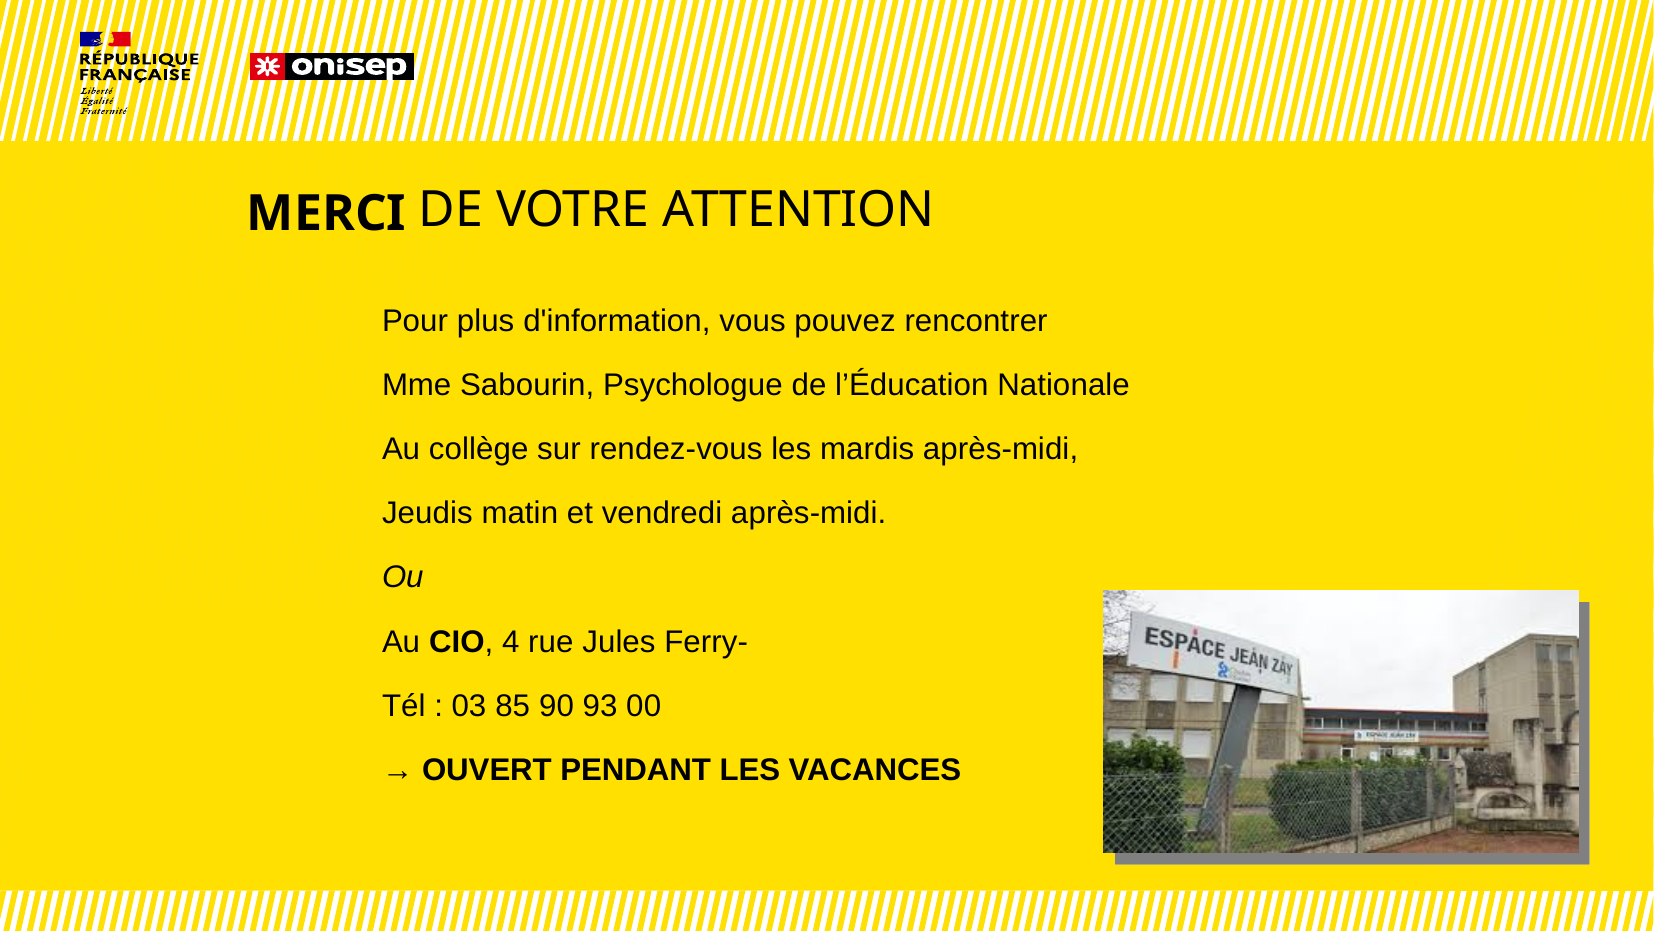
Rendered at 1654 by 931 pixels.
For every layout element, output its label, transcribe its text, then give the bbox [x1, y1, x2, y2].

text_box [0, 0, 8, 32]
text_box Pour plus d'information, vous pouvez rencontrer Mme Sabourin, Psychologue de l’Éducation Nationale Au collège sur rendez-vous les mardis après-midi, Jeudis matin et vendredi après-midi. Ou Au CIO, 4 rue Jules Ferry- Tél : 03 85 90 93 00 → OUVERT PENDANT LES VACANCES [367, 231, 1289, 902]
text_box [0, 0, 19, 85]
text_box MERCI [246, 177, 405, 241]
text_box DE VOTRE ATTENTION [418, 173, 1034, 231]
picture [1103, 590, 1579, 853]
text_box [0, 0, 31, 138]
text_box [1645, 893, 1654, 931]
text_box [0, 0, 1654, 931]
